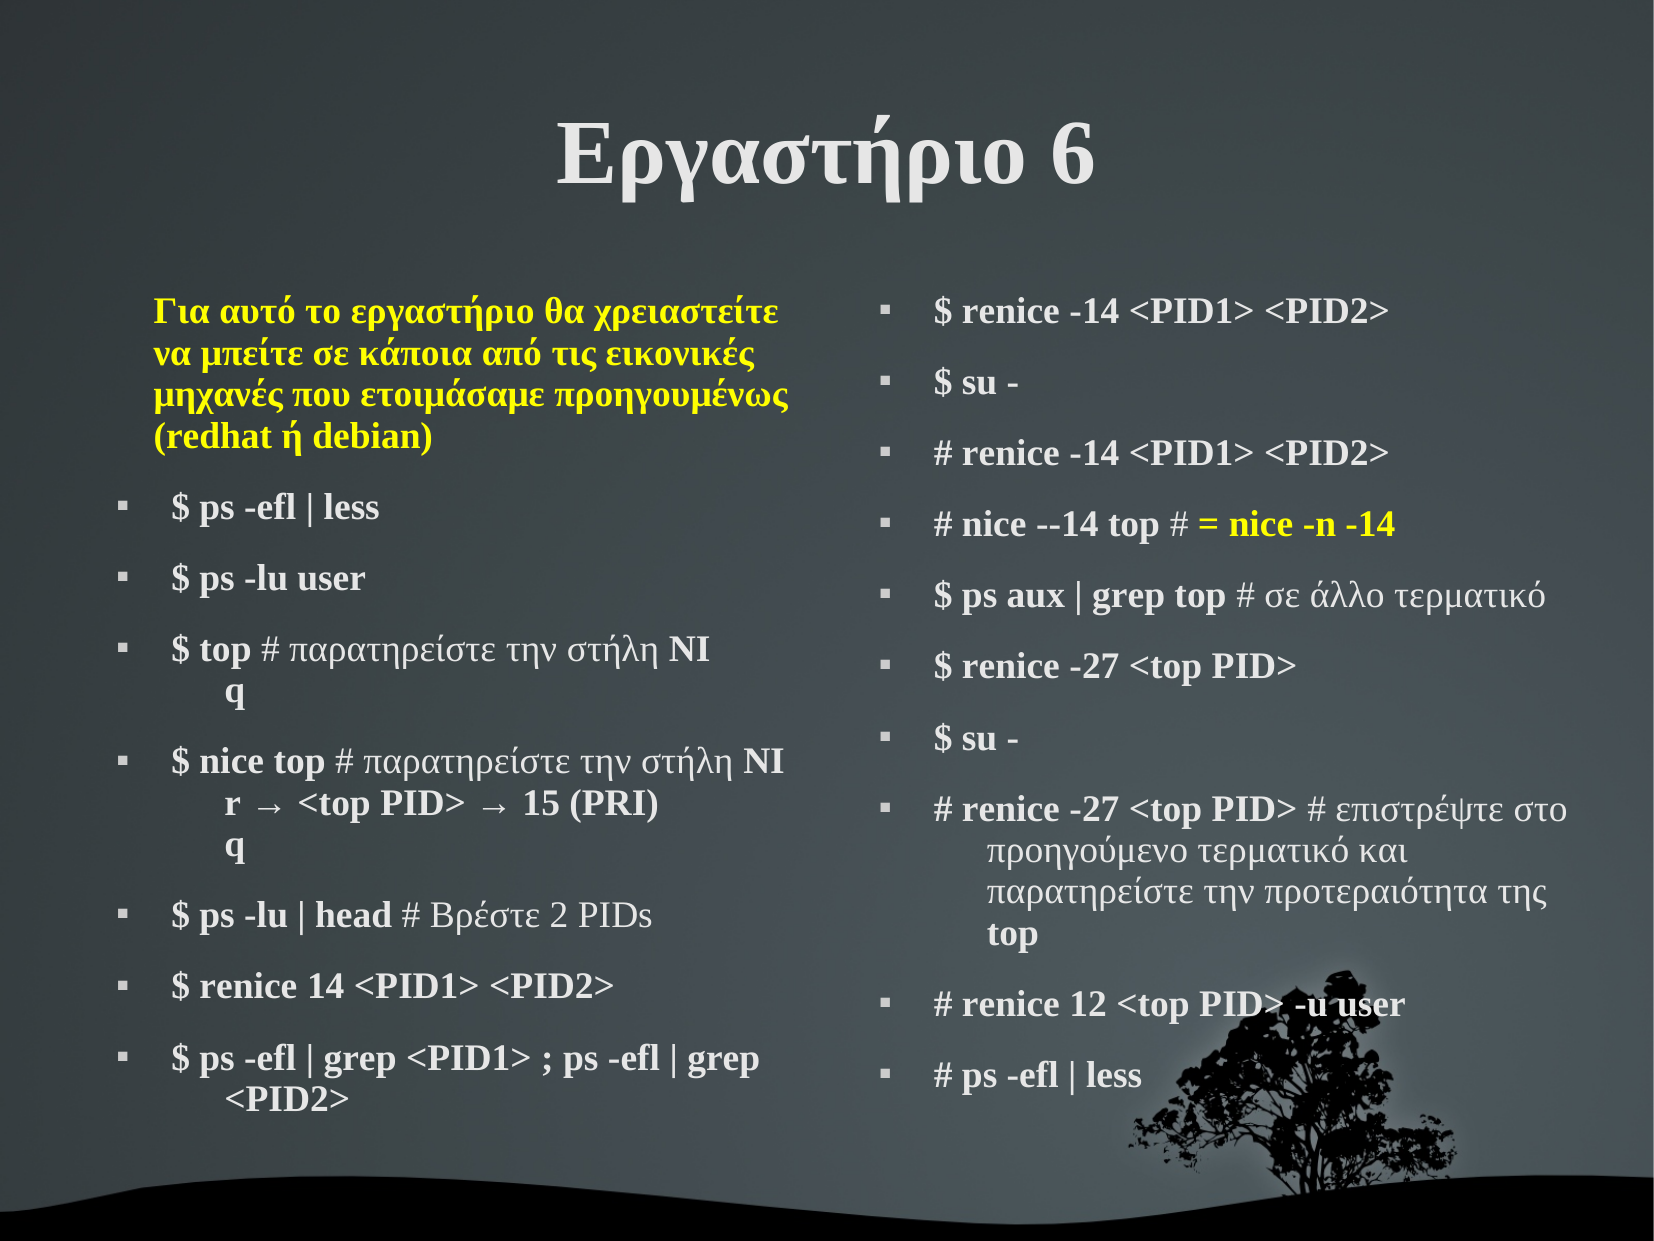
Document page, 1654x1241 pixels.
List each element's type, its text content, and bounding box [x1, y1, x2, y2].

list $ renice -14 <PID1> <PID2> $ su - # renice -14 <PID1> <PID2> # nice --14 top # = nice -n -14 $ ps aux | grep top # σε άλλο τερματικό $ renice -27 <top PID> $ su - # renice -27 <top PID> # επιστρέψτε στο προηγούμενο τερματικό και παρατηρείστε την προτεραιότητα της top # renice 12 <top PID> -u user # ps -efl | less [845, 290, 1572, 1187]
list Για αυτό το εργαστήριο θα χρειαστείτε να μπείτε σε κάπoια από τις εικονικές μηχανές που ετοιμάσαμε προηγουμένως (redhat ή debian) $ ps -efl | less $ ps -lu user $ top # παρατηρείστε την στήλη NI q $ nice top # παρατηρείστε την στήλη NI r → <top PID> → 15 (PRI) q $ ps -lu | head # Βρέστε 2 PIDs $ renice 14 <PID1> <PID2> $ ps -efl | grep <PID1> ; ps -efl | grep <PID2> [82, 290, 809, 1233]
title Εργαστήριο 6 [82, 49, 1571, 257]
picture [0, 0, 1654, 1241]
